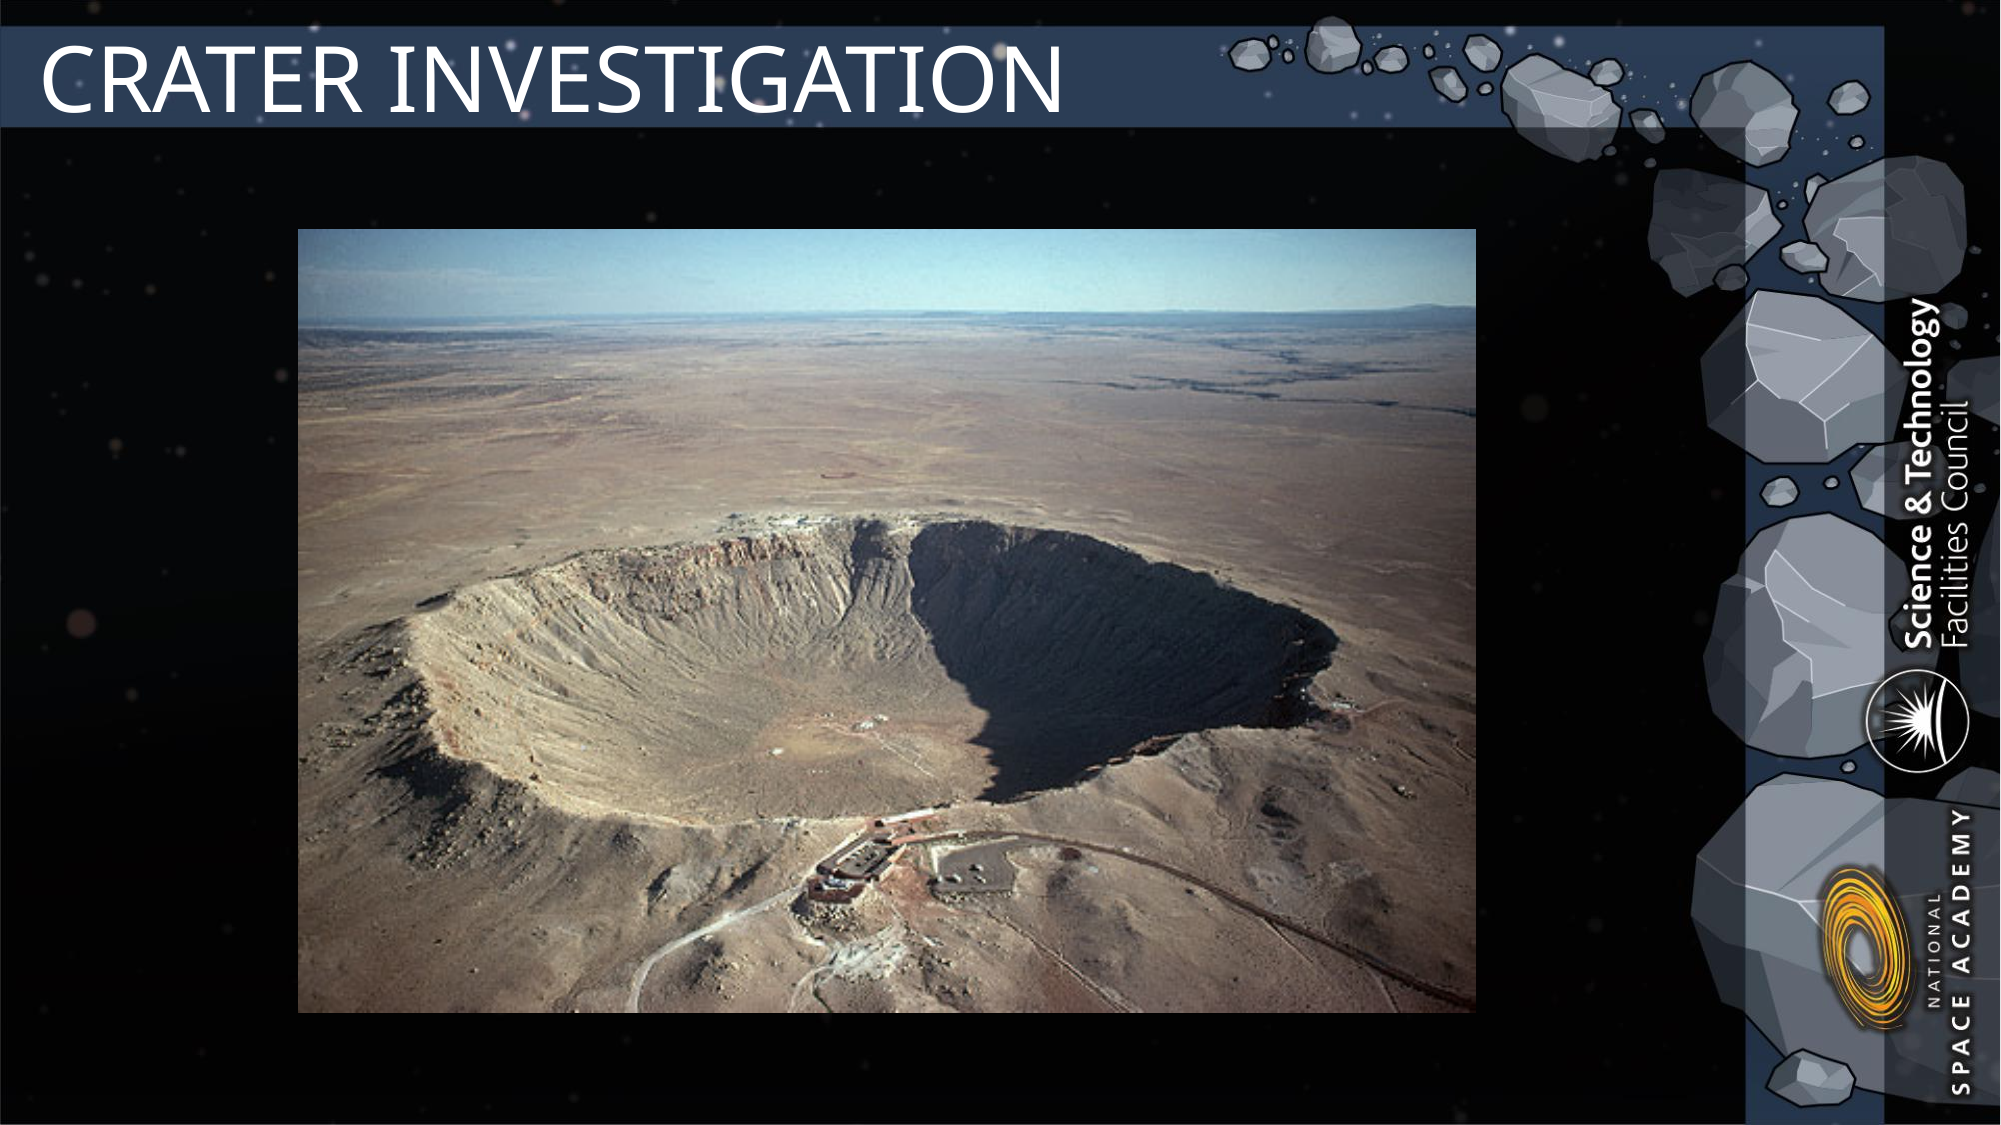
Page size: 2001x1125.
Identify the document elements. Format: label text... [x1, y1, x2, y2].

text_box CRATER INVESTIGATION [23, 13, 1087, 141]
picture [298, 229, 1476, 1014]
